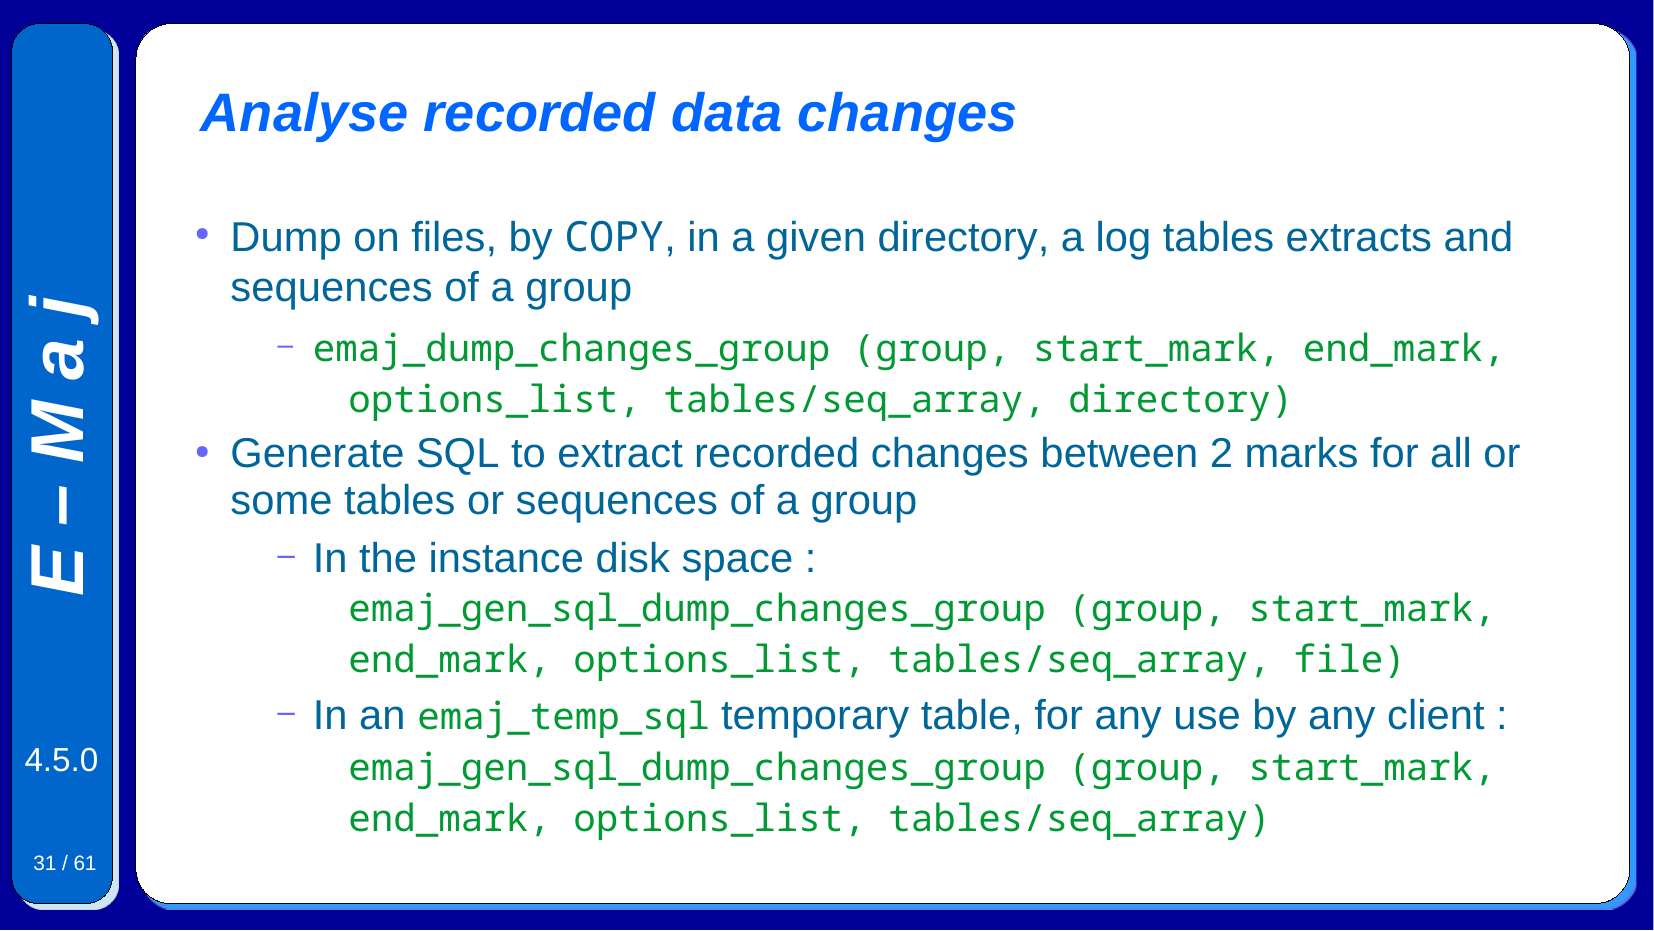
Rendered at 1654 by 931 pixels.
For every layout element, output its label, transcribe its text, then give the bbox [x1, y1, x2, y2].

title Analyse recorded data changes [200, 34, 1575, 191]
list Dump on files, by COPY, in a given directory, a log tables extracts and sequences of a group emaj_dump_changes_group (group, start_mark, end_mark, options_list, tables/seq_array, directory) Generate SQL to extract recorded changes between 2 marks for all or some tables or sequences of a group In the instance disk space : emaj_gen_sql_dump_changes_group (group, start_mark, end_mark, options_list, tables/seq_array, file) In an emaj_temp_sql temporary table, for any use by any client : emaj_gen_sql_dump_changes_group (group, start_mark, end_mark, options_list, tables/seq_array) [177, 206, 1587, 881]
